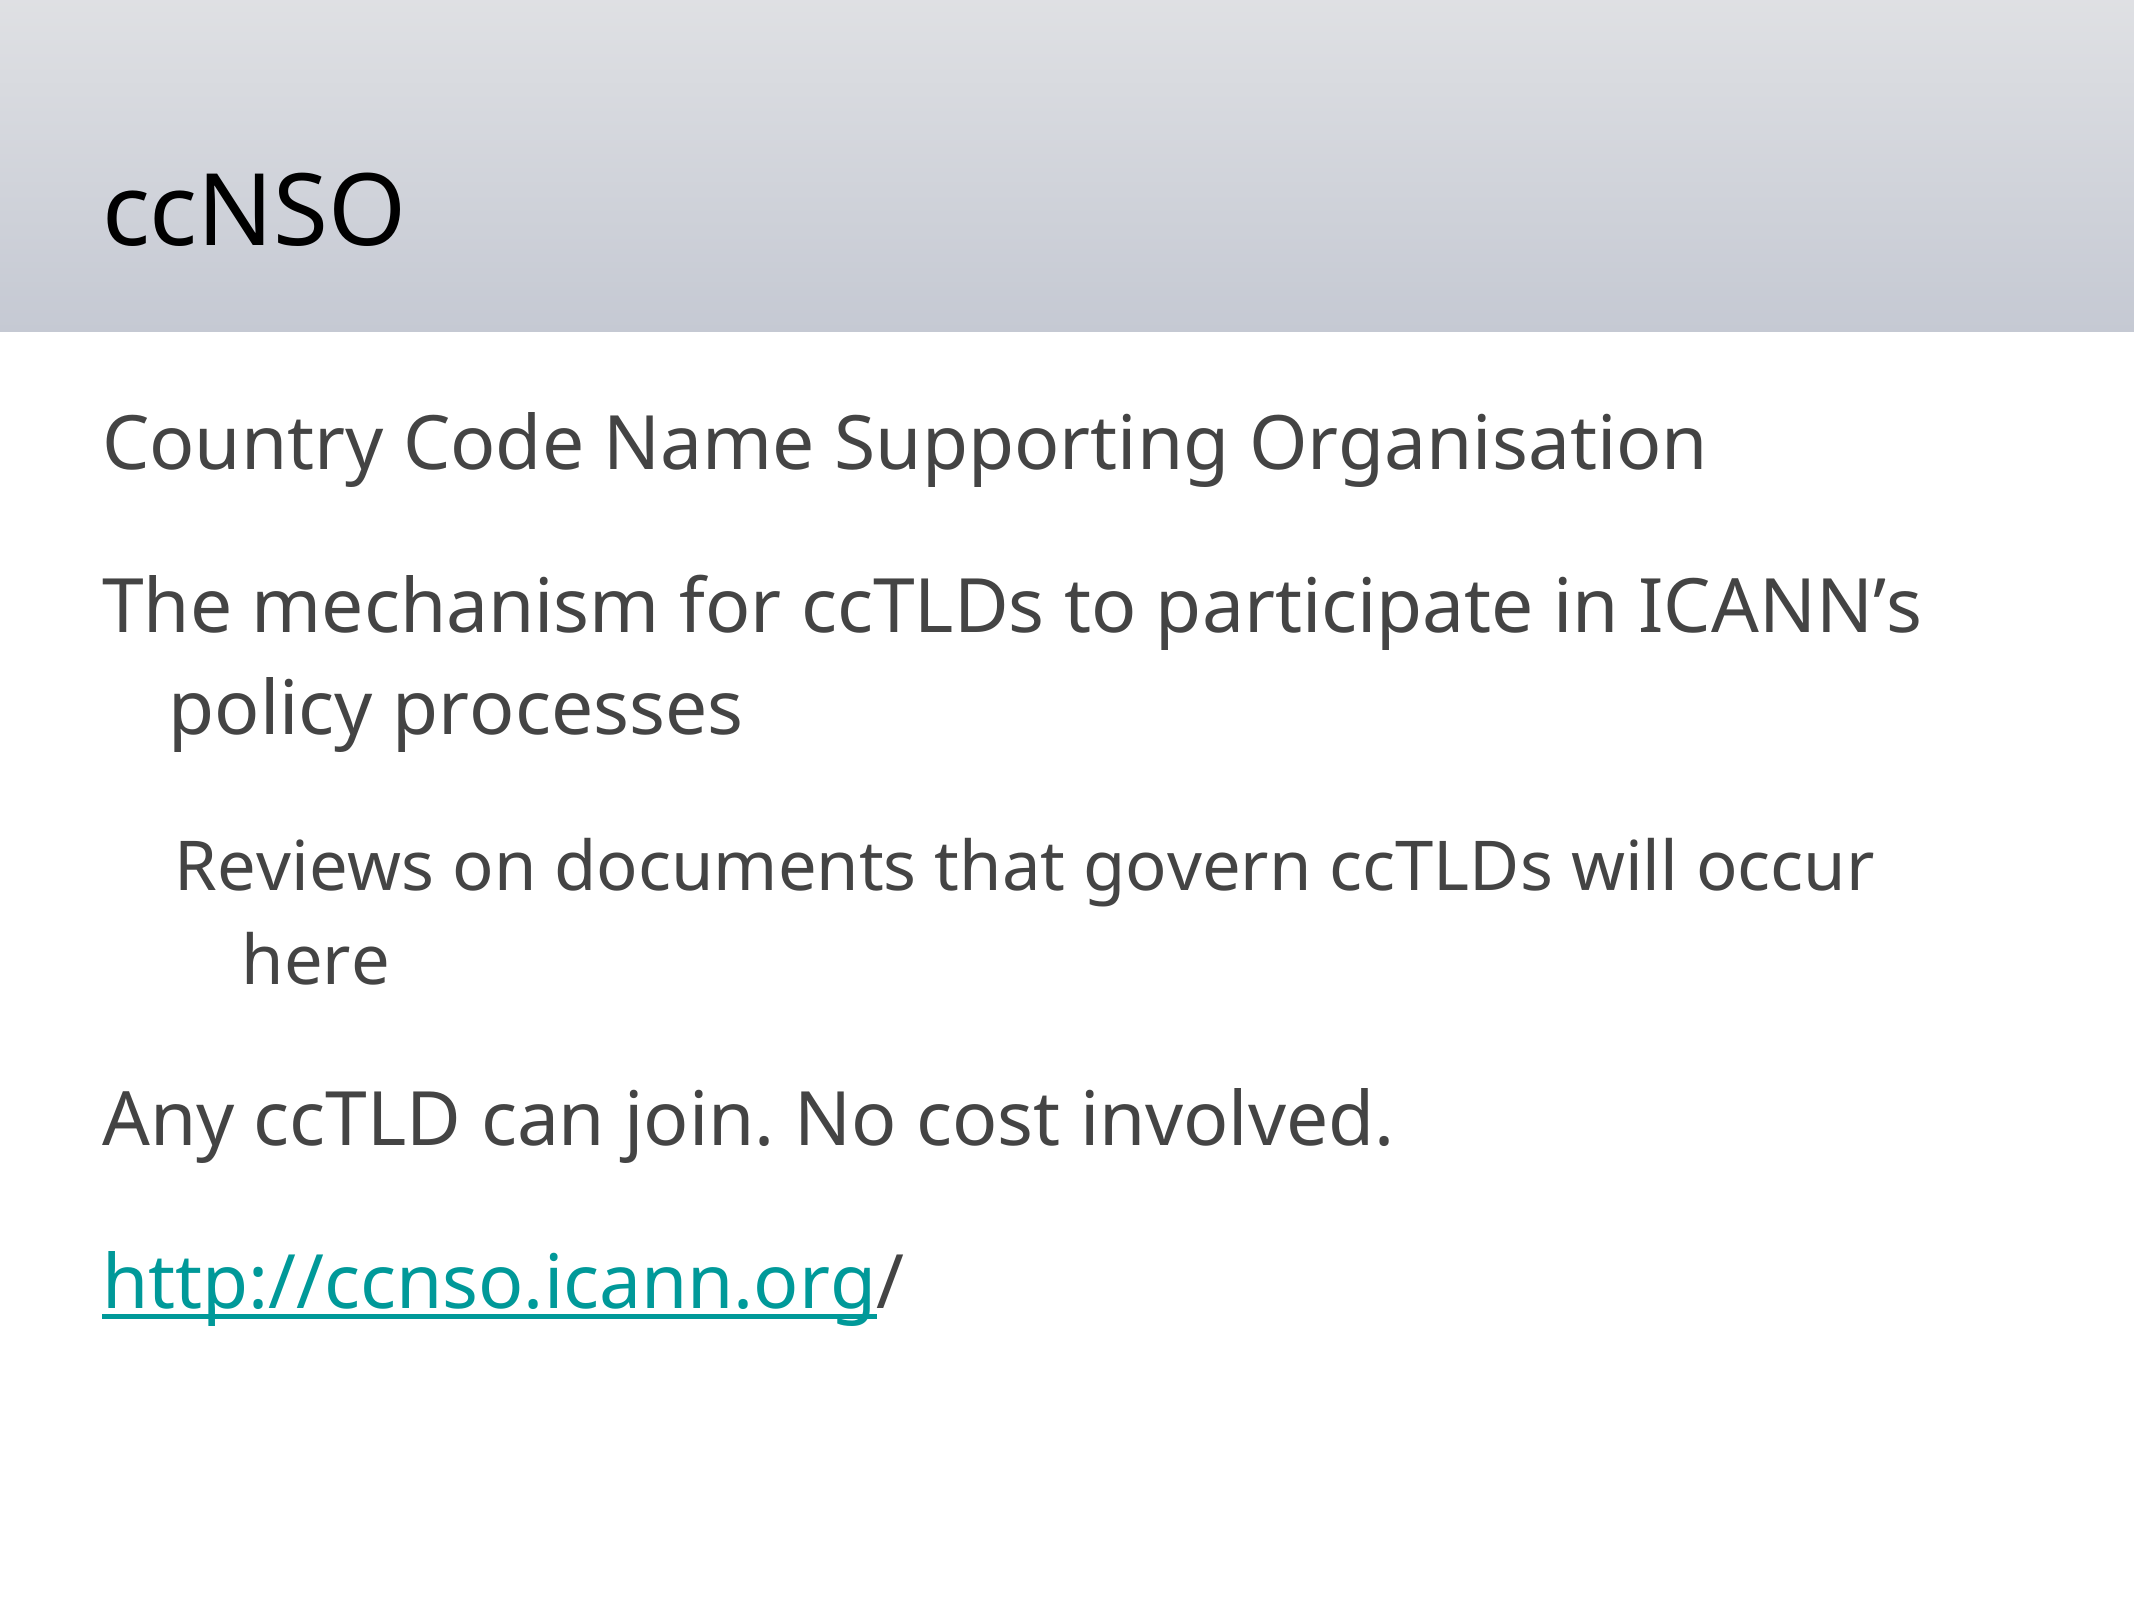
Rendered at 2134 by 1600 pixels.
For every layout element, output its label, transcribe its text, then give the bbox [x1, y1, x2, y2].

title ccNSO [93, 54, 2040, 284]
text_box [0, 0, 2134, 332]
list Country Code Name Supporting Organisation The mechanism for ccTLDs to participate in ICANN’s policy processes Reviews on documents that govern ccTLDs will occur here Any ccTLD can join. No cost involved. http://ccnso.icann.org/ [93, 381, 2040, 1459]
